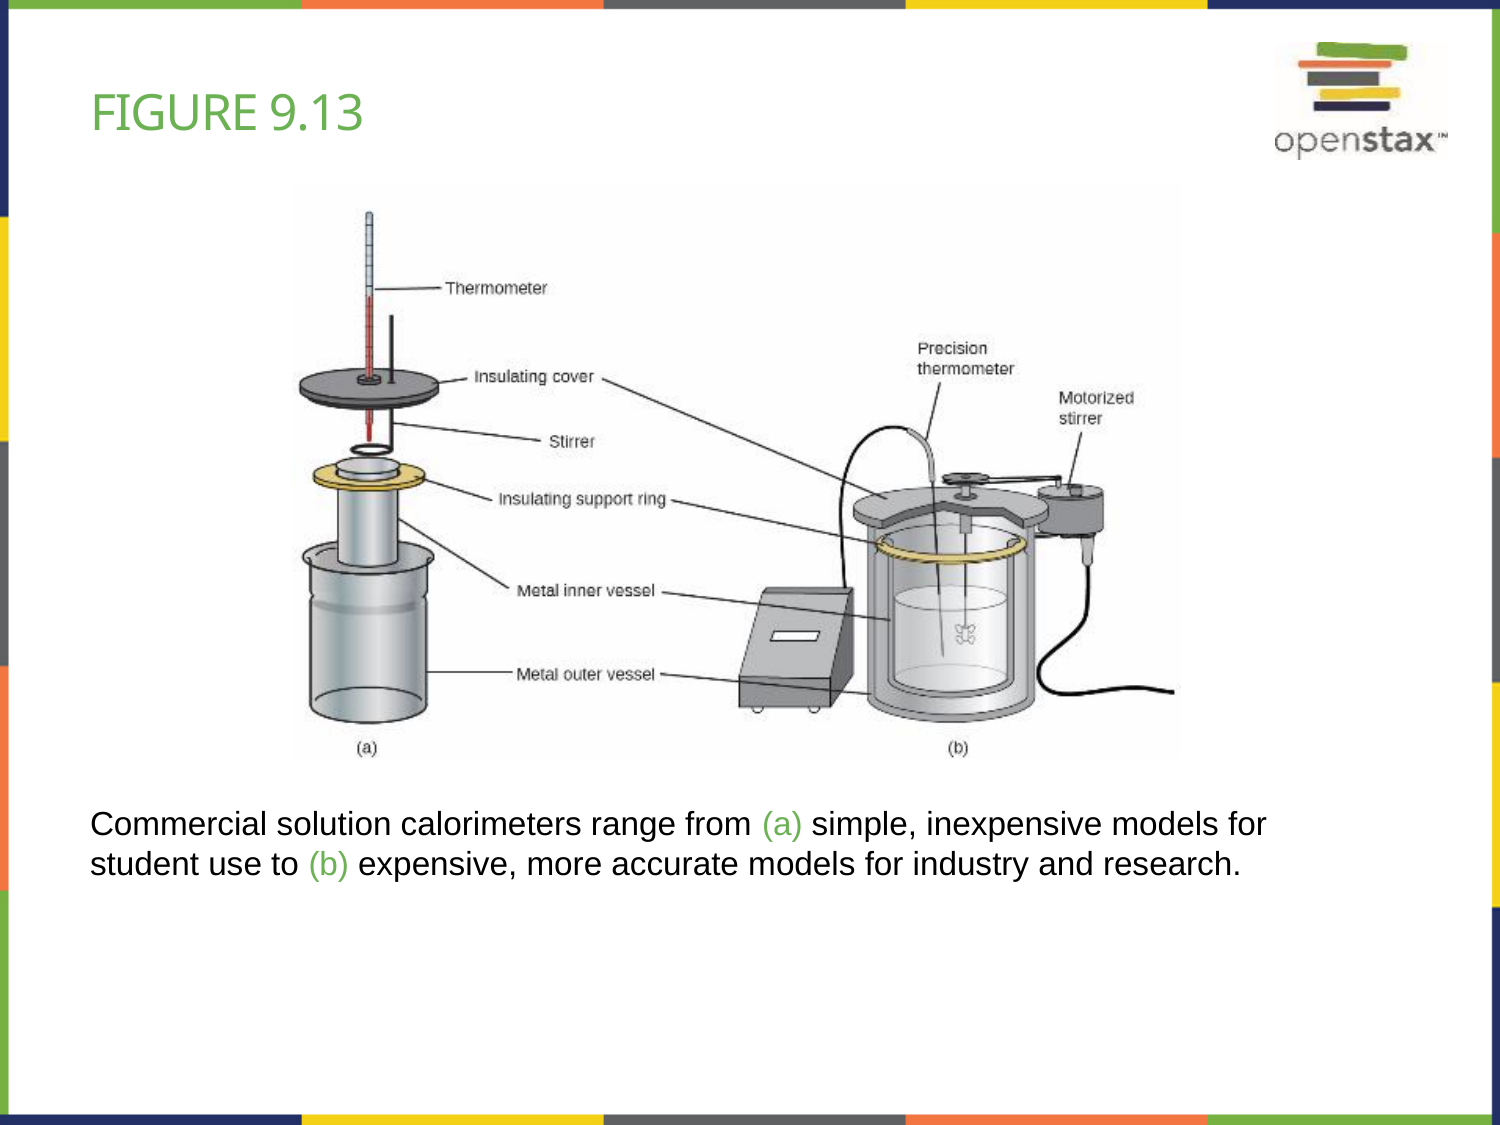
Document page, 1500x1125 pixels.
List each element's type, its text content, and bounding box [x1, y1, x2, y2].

title Figure 9.13 [75, 39, 1398, 148]
picture [0, 0, 1500, 1125]
list Commercial solution calorimeters range from (a) simple, inexpensive models for student use to (b) expensive, more accurate models for industry and research. [75, 794, 1398, 986]
